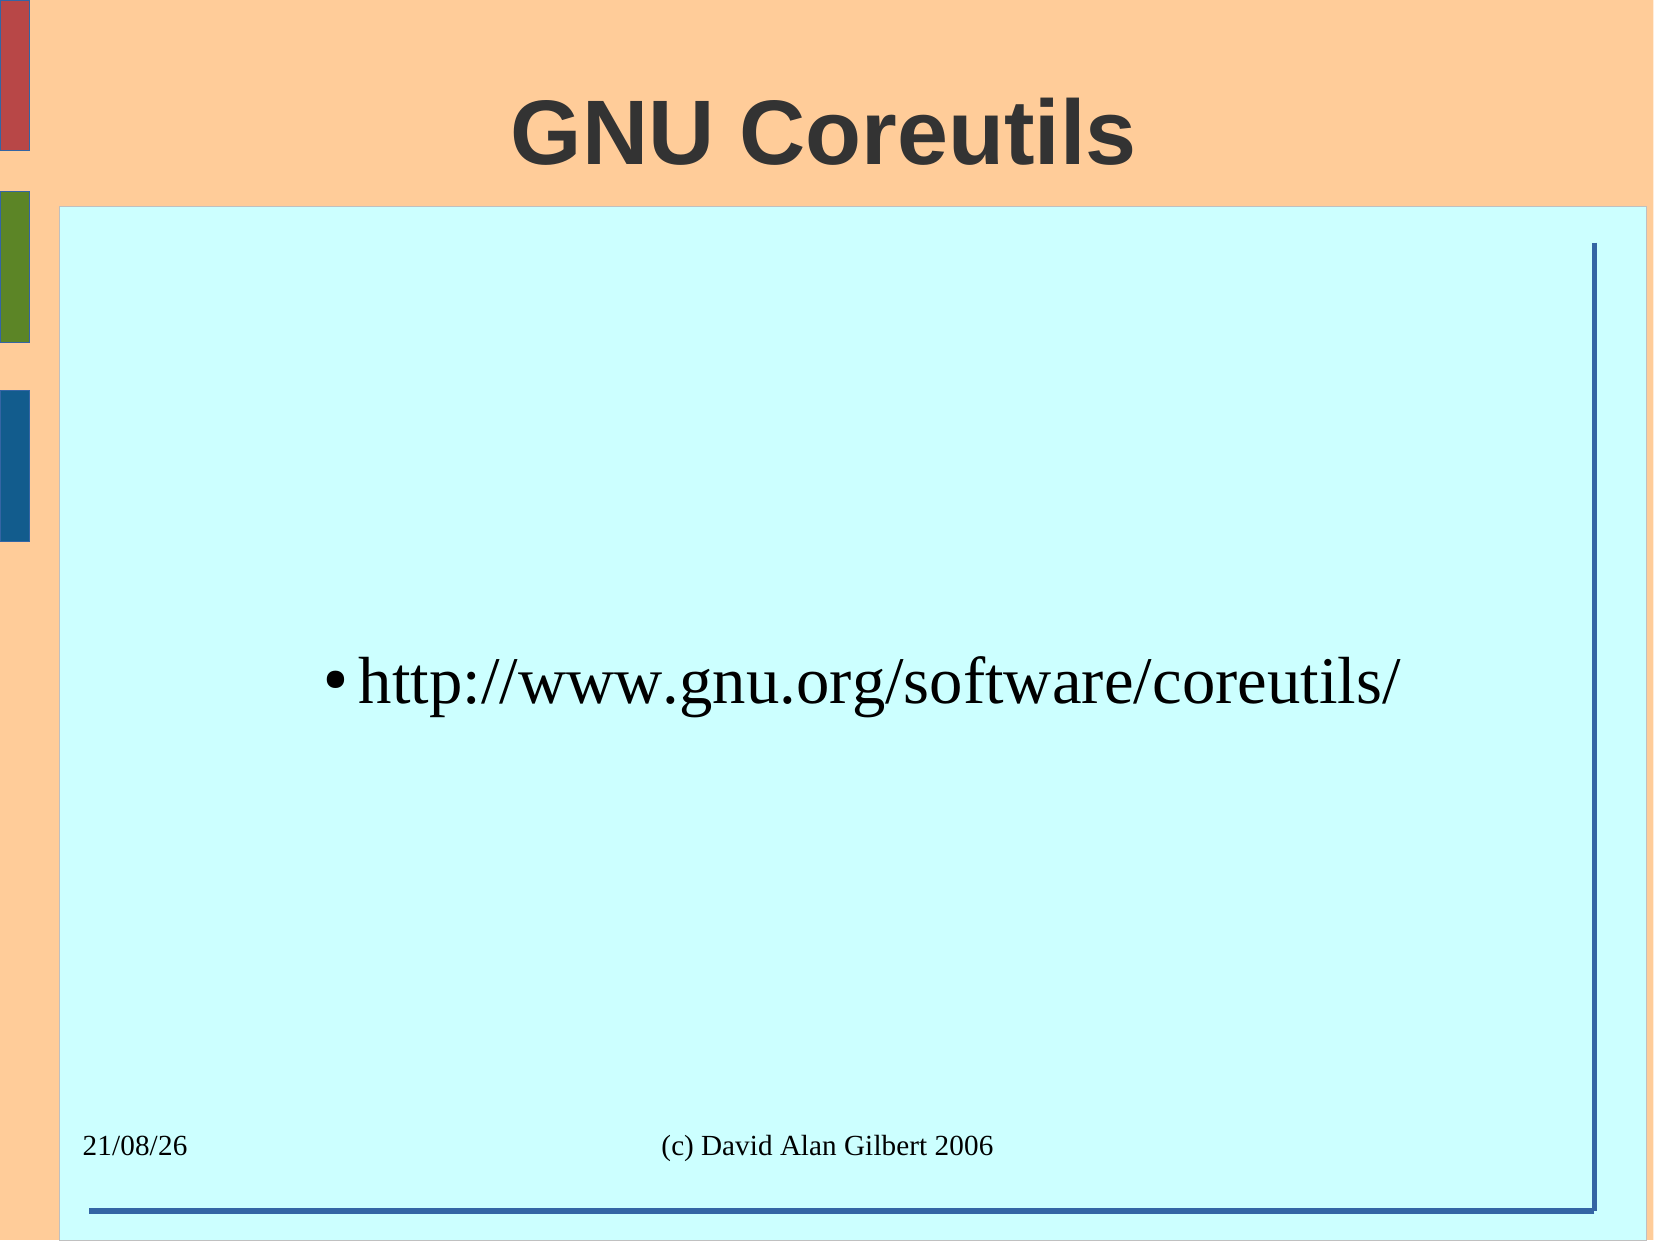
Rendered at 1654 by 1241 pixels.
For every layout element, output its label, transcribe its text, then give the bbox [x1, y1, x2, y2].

title GNU Coreutils [118, 29, 1531, 237]
subtitle http://www.gnu.org/software/coreutils/ [121, 236, 1534, 1127]
